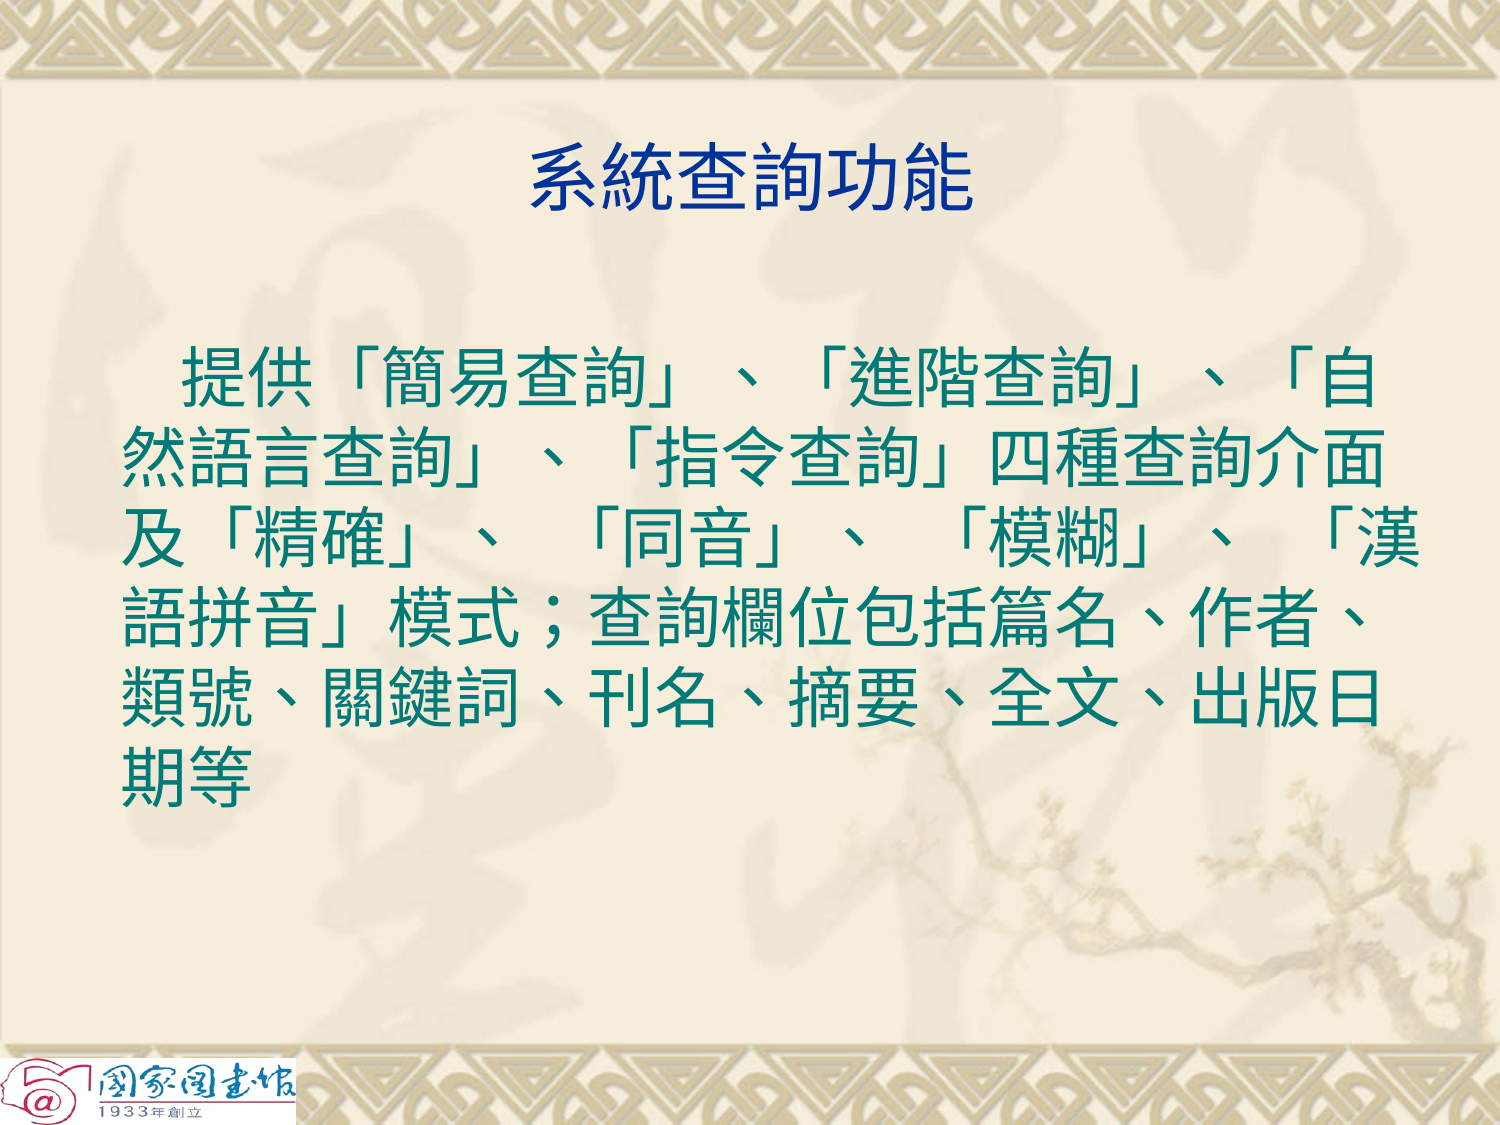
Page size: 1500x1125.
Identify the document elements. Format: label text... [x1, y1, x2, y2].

list 提供「簡易查詢」、「進階查詢」、「自然語言查詢」、「指令查詢」四種查詢介面及「精確」、 「同音」、 「模糊」、 「漢語拼音」模式；查詢欄位包括篇名、作者、類號、關鍵詞、刊名、摘要、全文、出版日期等 [49, 327, 1451, 961]
picture [0, 0, 1500, 1125]
title 系統查詢功能 [49, 99, 1451, 251]
